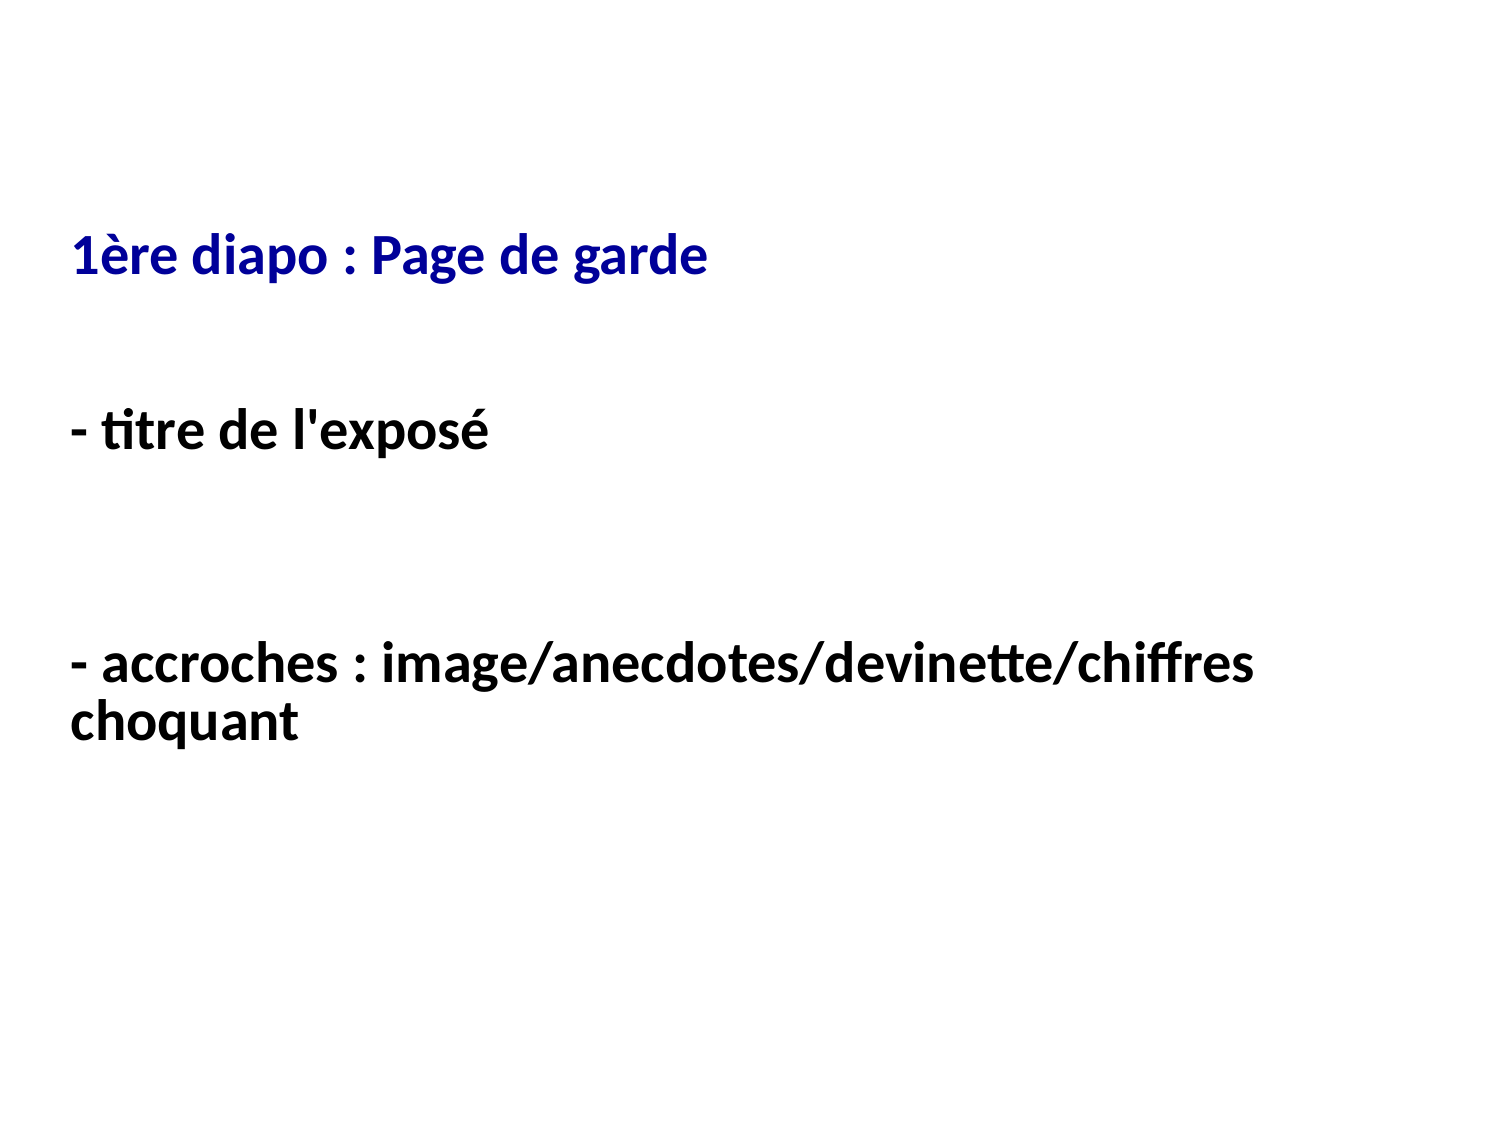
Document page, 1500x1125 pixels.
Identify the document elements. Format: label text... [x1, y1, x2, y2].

title 1ère diapo : Page de garde - titre de l'exposé - accroches : image/anecdotes/devinette/chiffres choquant [70, 53, 1421, 934]
